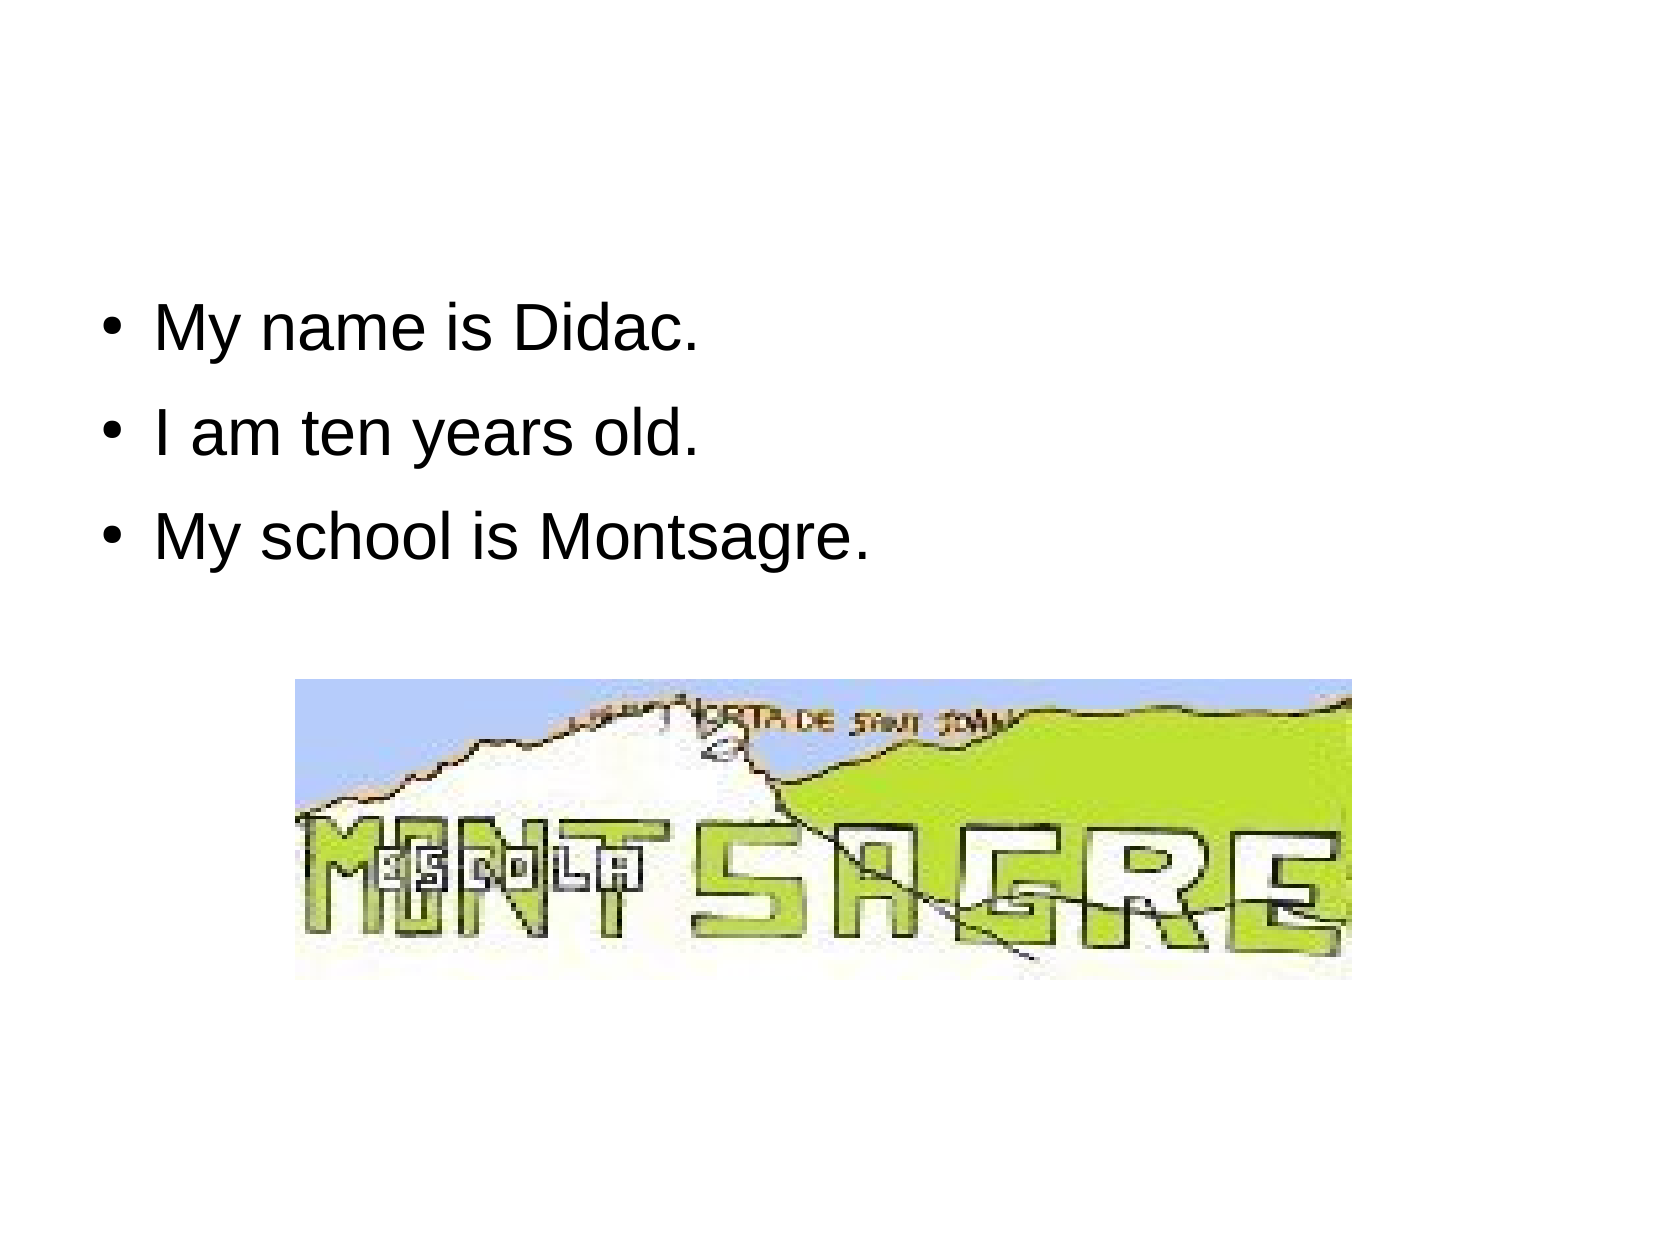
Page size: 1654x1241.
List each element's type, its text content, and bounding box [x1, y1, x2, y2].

picture [295, 679, 1352, 980]
list My name is Didac. I am ten years old. My school is Montsagre. [82, 290, 1571, 1010]
